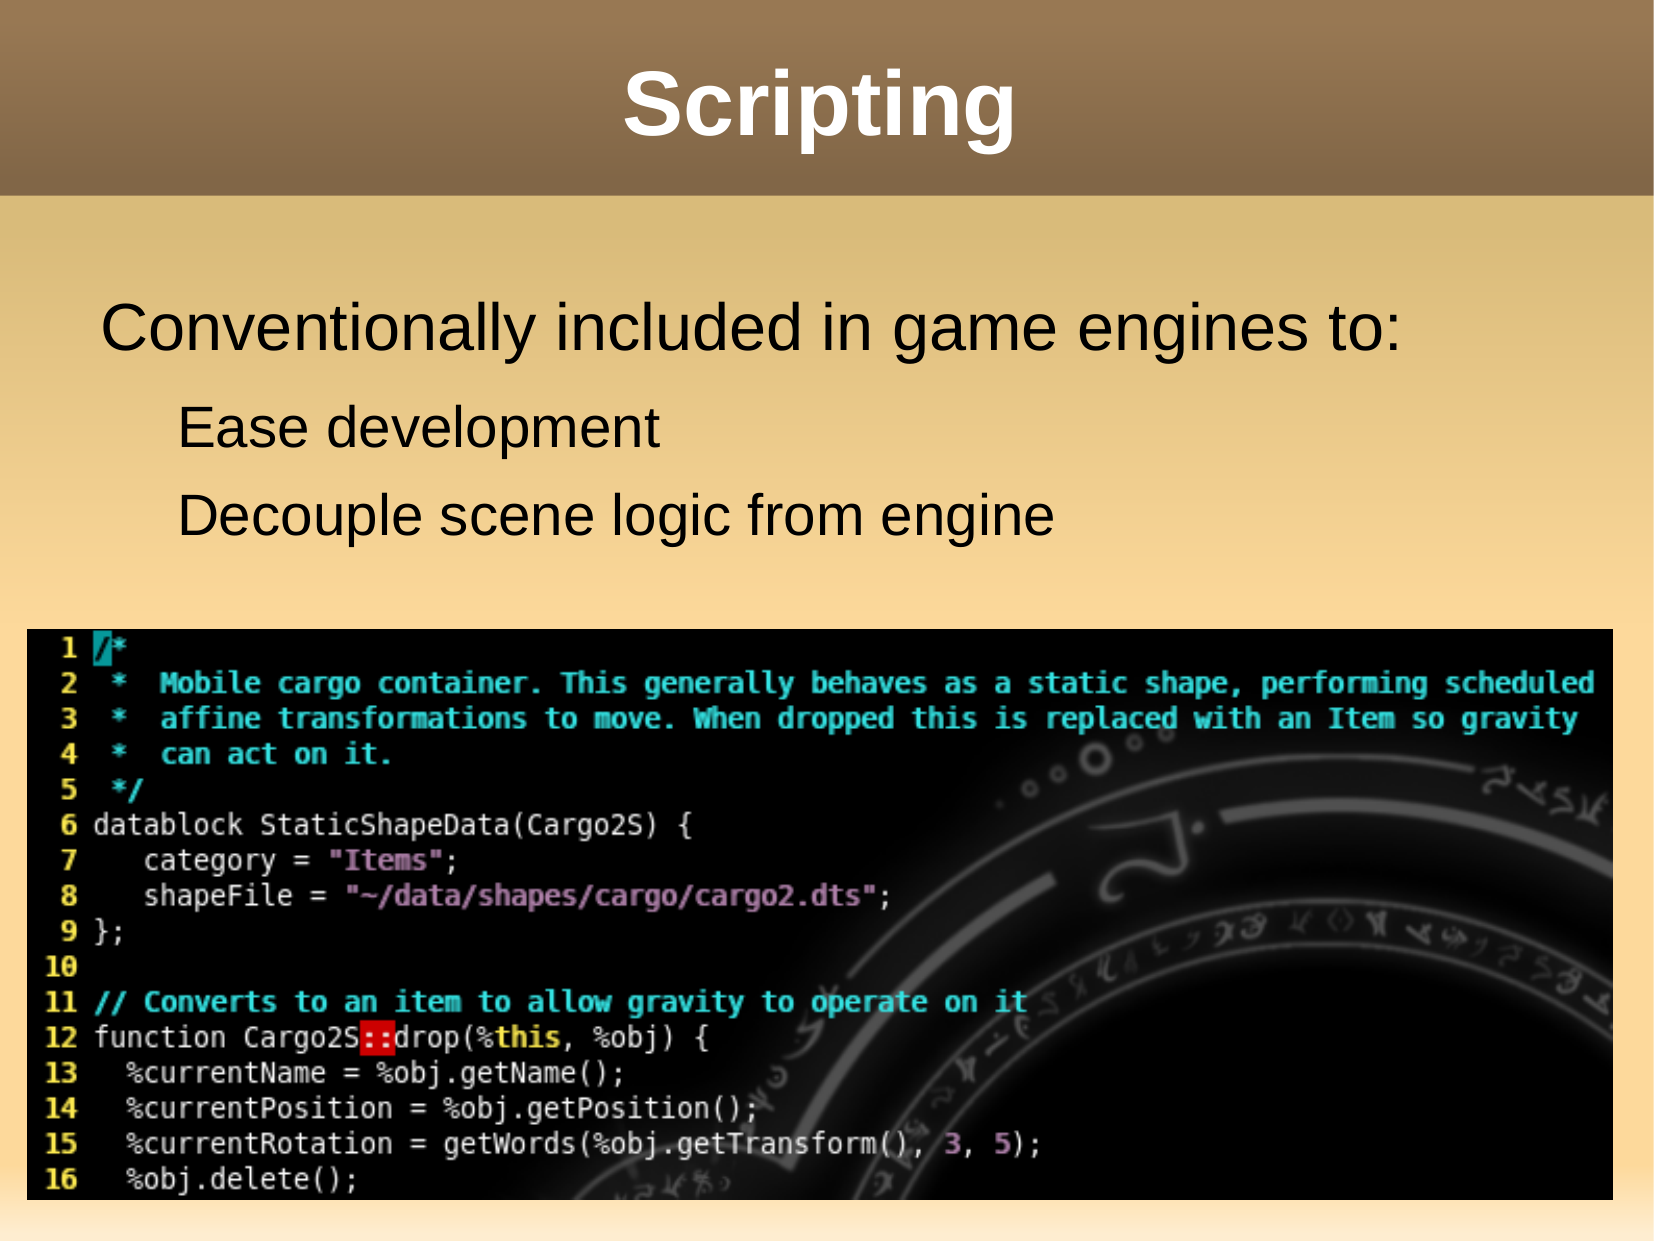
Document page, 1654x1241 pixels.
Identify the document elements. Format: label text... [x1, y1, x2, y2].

picture [0, 0, 1654, 1241]
list Conventionally included in game engines to: Ease development Decouple scene logic from engine [82, 290, 1571, 629]
title Scripting [76, 7, 1565, 200]
